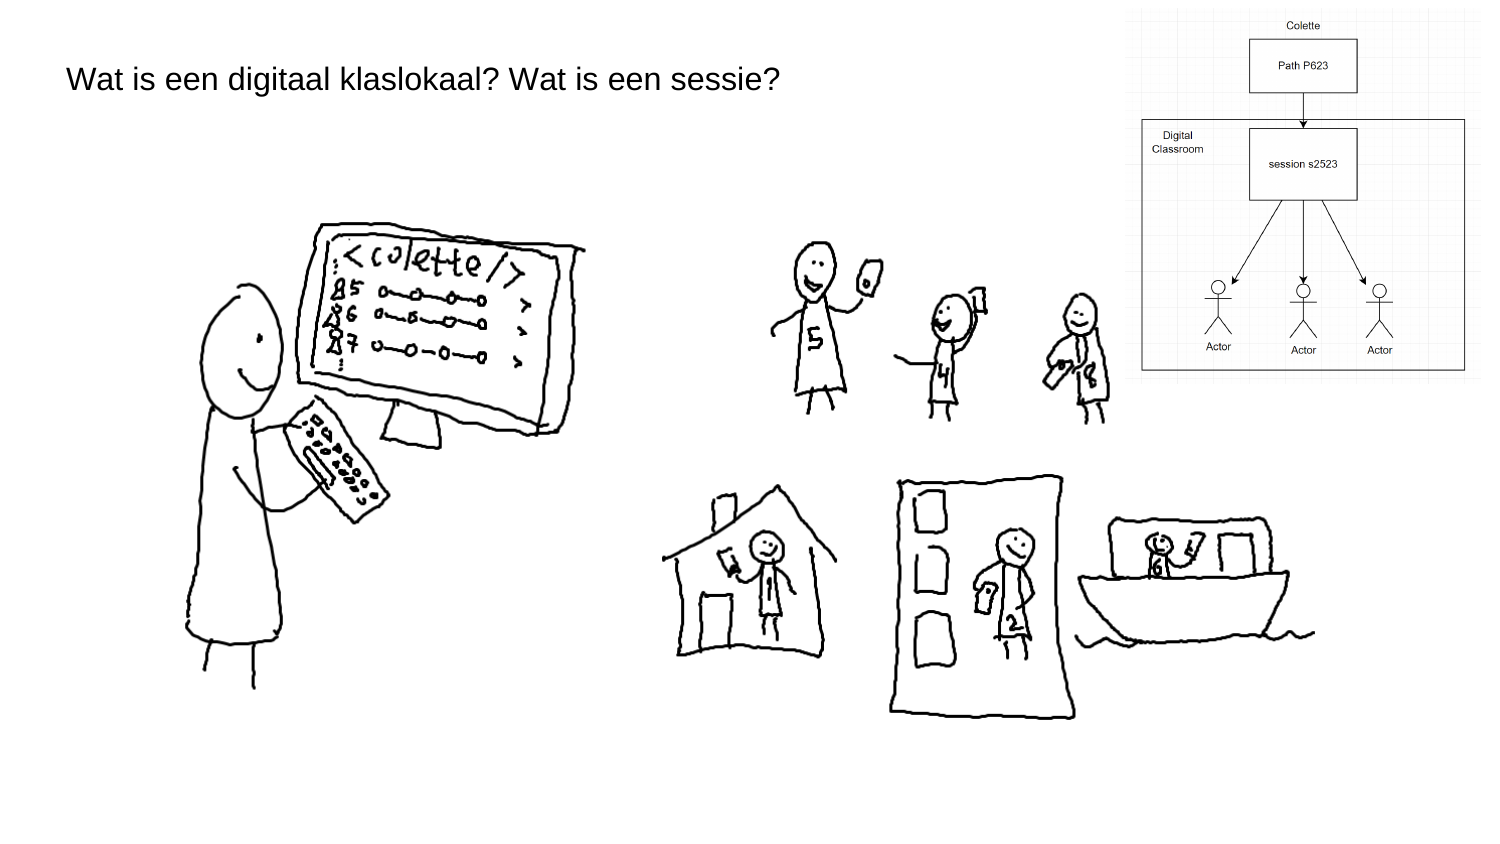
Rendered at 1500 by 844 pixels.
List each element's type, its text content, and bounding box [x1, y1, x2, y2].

title Wat is een digitaal klaslokaal? Wat is een sessie? [51, 43, 799, 138]
picture [148, 8, 1481, 736]
